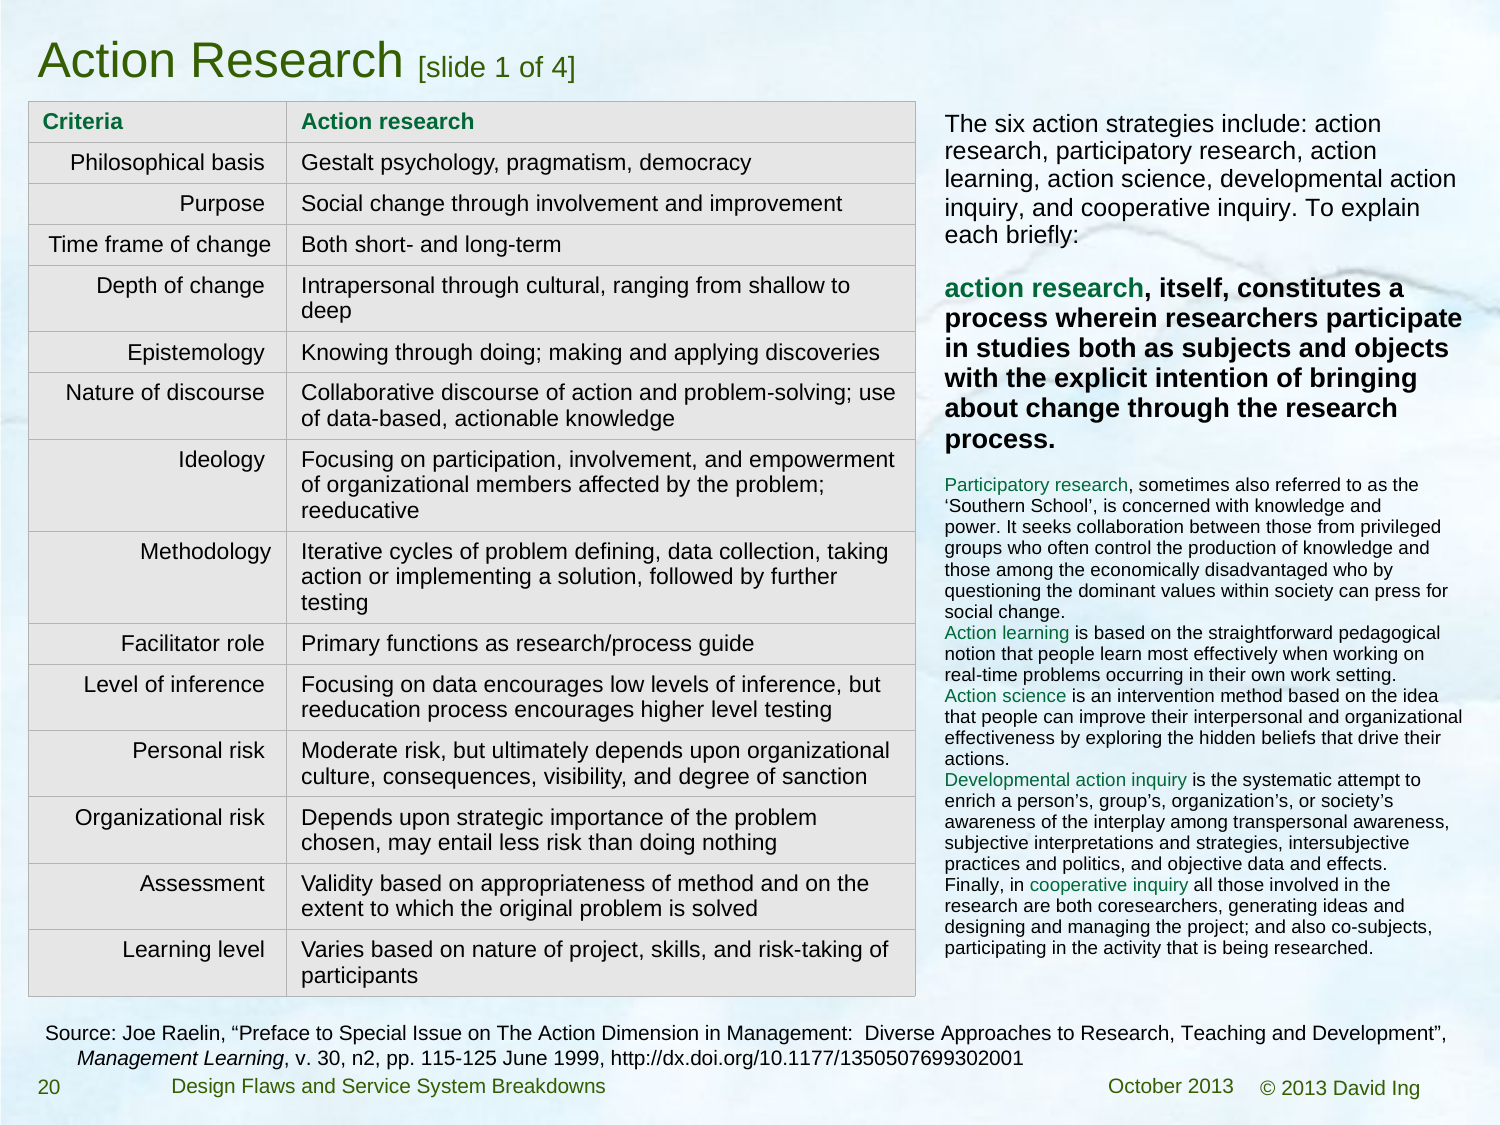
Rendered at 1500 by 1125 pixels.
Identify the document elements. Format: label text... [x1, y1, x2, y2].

table_cell Moderate risk, but ultimately depends upon organizational culture, consequences, visibility, and degree of sanction [287, 731, 915, 796]
table_cell Both short- and long-term [287, 225, 915, 265]
table_cell Focusing on data encourages low levels of inference, but reeducation process encourages higher level testing [287, 665, 915, 730]
table_cell Ideology [29, 440, 286, 531]
table_cell Epistemology [29, 332, 286, 372]
text_box The six action strategies include: action research, participatory research, action learning, action science, developmental action inquiry, and cooperative inquiry. To explain each briefly: action research, itself, constitutes a process wherein researchers participate in studies both as subjects and objects with the explicit intention of bringing about change through the research process. Participatory research, sometimes also referred to as the ‘Southern School’, is concerned with knowledge and power. It seeks collaboration between those from privileged groups who often control the production of knowledge and those among the economically disadvantaged who by questioning the dominant values within society can press for social change. Action learning is based on the straightforward pedagogical notion that people learn most effectively when working on real-time problems occurring in their own work setting. Action science is an intervention method based on the idea that people can improve their interpersonal and organizational effectiveness by exploring the hidden beliefs that drive their actions. Developmental action inquiry is the systematic attempt to enrich a person’s, group’s, organization’s, or society’s awareness of the interplay among transpersonal awareness, subjective interpretations and strategies, intersubjective practices and politics, and objective data and effects. Finally, in cooperative inquiry all those involved in the research are both coresearchers, generating ideas and designing and managing the project; and also co-subjects, participating in the activity that is being researched. [929, 101, 1482, 966]
table_cell Methodology [29, 532, 286, 623]
table_cell Validity based on appropriateness of method and on the extent to which the original problem is solved [287, 864, 915, 929]
table_cell Gestalt psychology, pragmatism, democracy [287, 143, 915, 183]
table_cell Depth of change [29, 266, 286, 331]
table_header Action research [287, 102, 915, 142]
table_header Criteria [29, 102, 286, 142]
table_cell Learning level [29, 930, 286, 996]
table_cell Assessment [29, 864, 286, 929]
table_cell Knowing through doing; making and applying discoveries [287, 332, 915, 372]
table_cell Facilitator role [29, 624, 286, 664]
table_cell Varies based on nature of project, skills, and risk-taking of participants [287, 930, 915, 996]
table_cell Primary functions as research/process guide [287, 624, 915, 664]
table_cell Collaborative discourse of action and problem-solving; use of data-based, actionable knowledge [287, 373, 915, 439]
table_cell Depends upon strategic importance of the problem chosen, may entail less risk than doing nothing [287, 797, 915, 863]
table_cell Organizational risk [29, 797, 286, 863]
table_cell Level of inference [29, 665, 286, 730]
table_cell Focusing on participation, involvement, and empowerment of organizational members affected by the problem; reeducative [287, 440, 915, 531]
table_cell Philosophical basis [29, 143, 286, 183]
table_cell Iterative cycles of problem defining, data collection, taking action or implementing a solution, followed by further testing [287, 532, 915, 623]
table_cell Time frame of change [29, 225, 286, 265]
table_cell Personal risk [29, 731, 286, 796]
picture [0, 0, 1500, 1125]
text_box Source: Joe Raelin, “Preface to Special Issue on The Action Dimension in Management: Diverse Approaches to Research, Teaching and Development”, Management Learning, v. 30, n2, pp. 115-125 June 1999, http://dx.doi.org/10.1177/1350507699302001 [30, 1012, 1463, 1082]
table_cell Purpose [29, 184, 286, 224]
title Action Research [slide 1 of 4] [37, 37, 1463, 152]
table_cell Social change through involvement and improvement [287, 184, 915, 224]
table_cell Intrapersonal through cultural, ranging from shallow to deep [287, 266, 915, 331]
table_cell Nature of discourse [29, 373, 286, 439]
